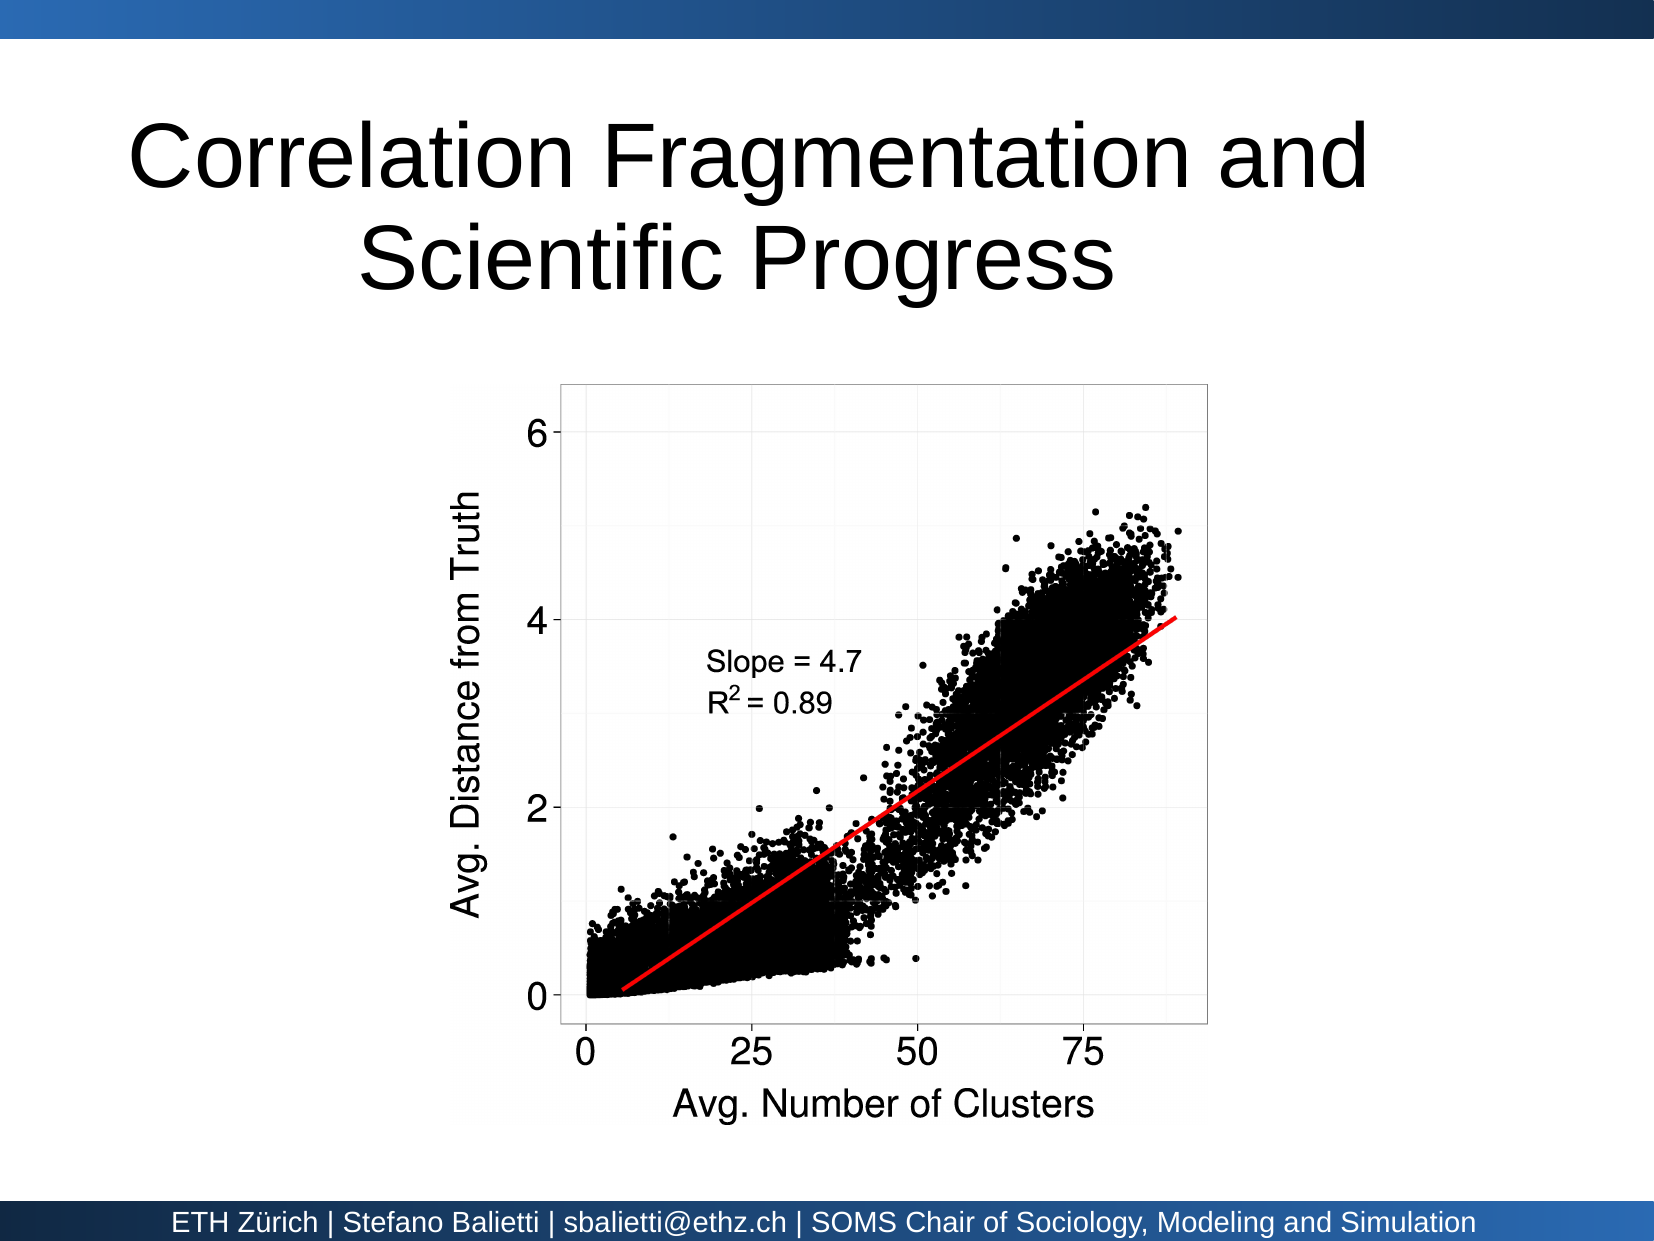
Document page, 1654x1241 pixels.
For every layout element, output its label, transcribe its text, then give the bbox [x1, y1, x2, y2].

picture [450, 384, 1208, 1126]
title Correlation Fragmentation and Scientific Progress [0, 105, 1501, 310]
